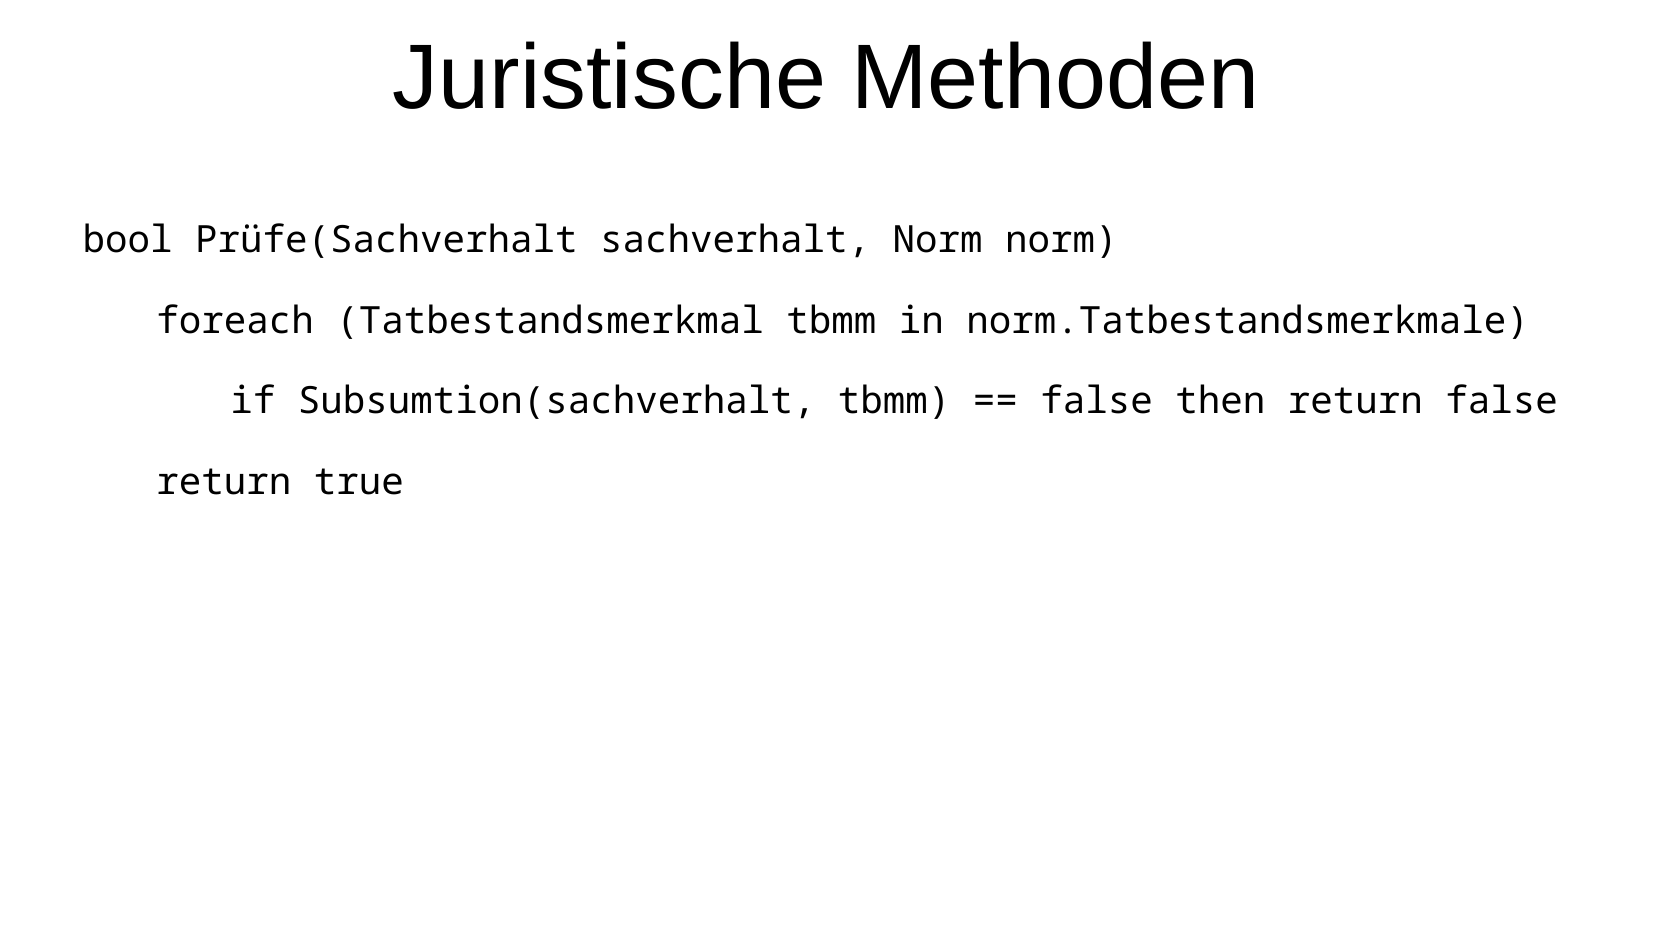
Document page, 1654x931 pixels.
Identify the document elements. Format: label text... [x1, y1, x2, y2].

title Juristische Methoden [82, 23, 1571, 130]
list bool Prüfe(Sachverhalt sachverhalt, Norm norm) foreach (Tatbestandsmerkmal tbmm in norm.Tatbestandsmerkmale) if Subsumtion(sachverhalt, tbmm) == false then return false return true [82, 212, 1571, 840]
